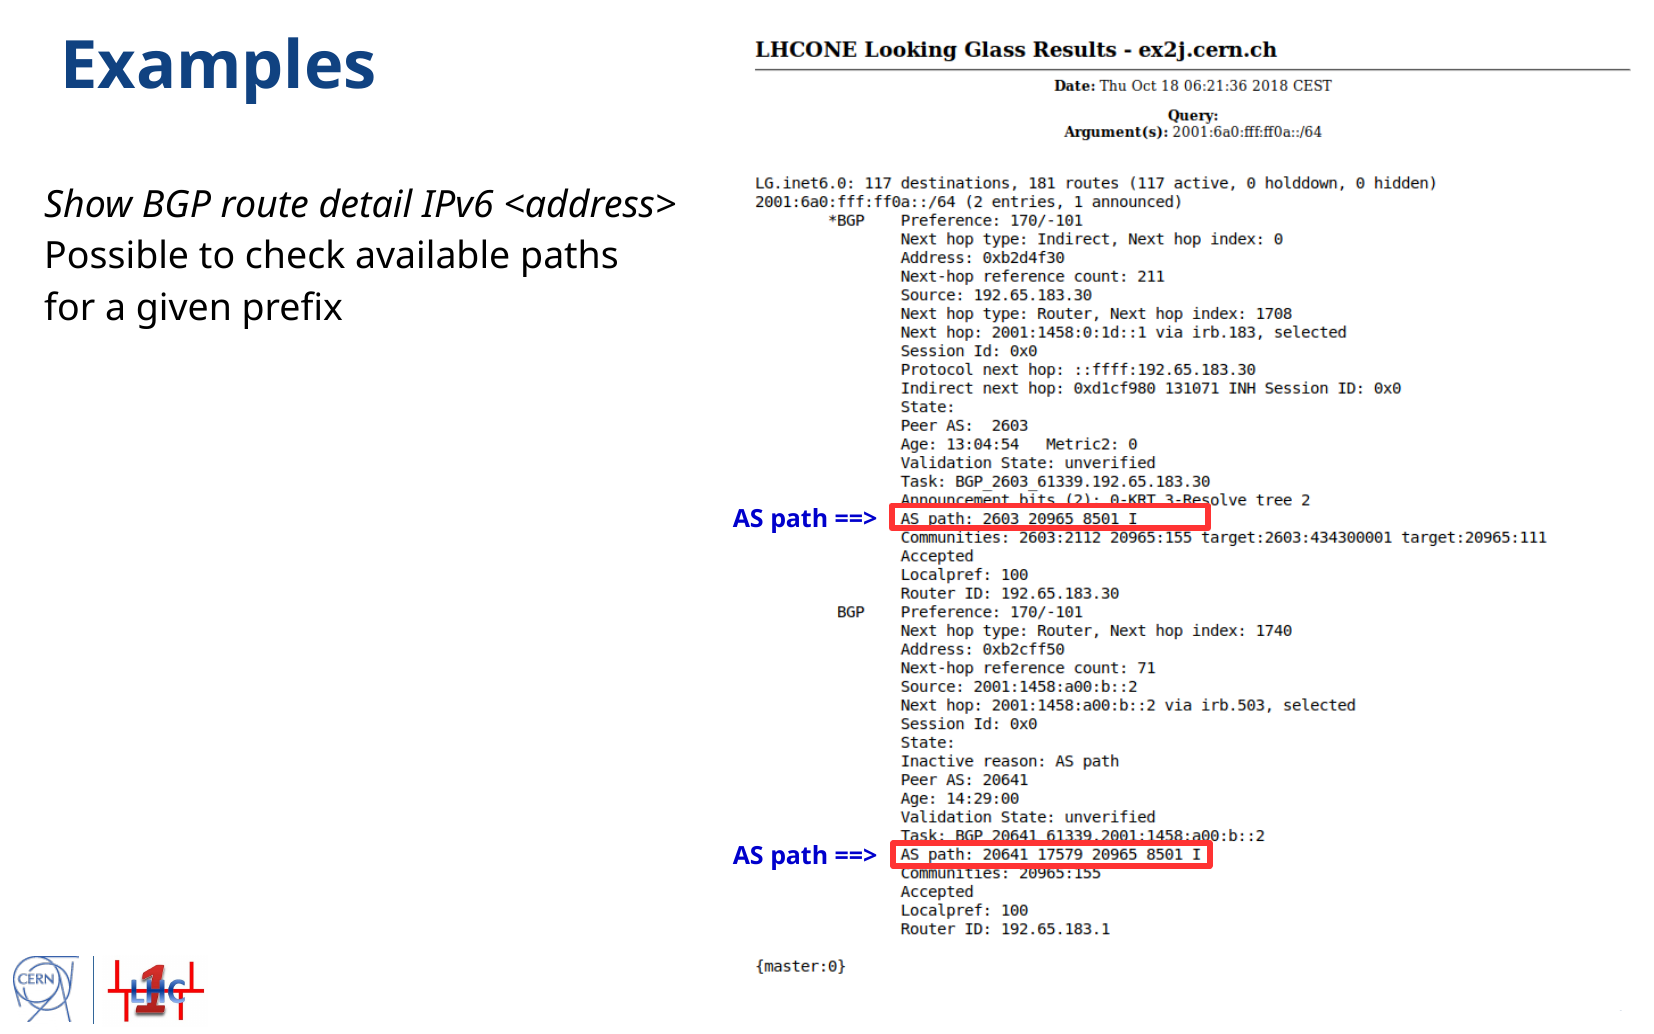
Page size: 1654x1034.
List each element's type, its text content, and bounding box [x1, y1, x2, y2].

picture [13, 956, 79, 1032]
title Examples [60, 0, 1528, 138]
text_box Show BGP route detail IPv6 <address> Possible to check available paths for a given prefix [29, 170, 1585, 888]
text_box AS path ==> [718, 830, 1188, 888]
picture [746, 13, 1640, 1011]
text_box AS path ==> [718, 493, 1188, 550]
picture [102, 955, 208, 1027]
